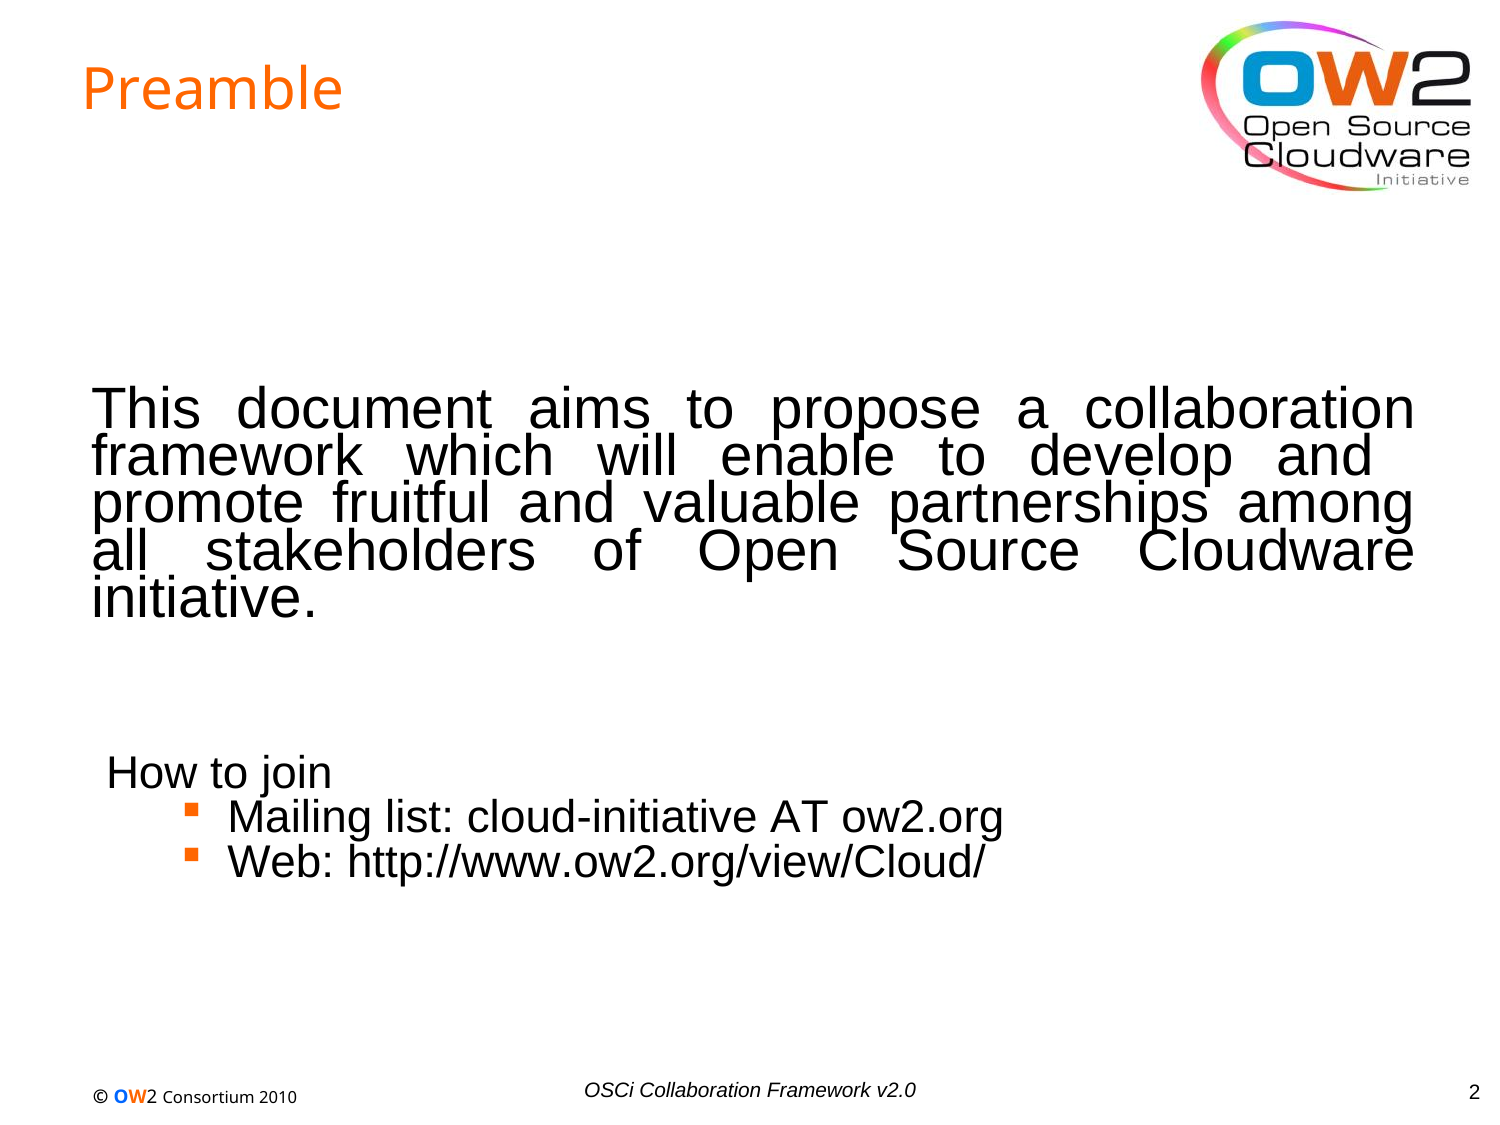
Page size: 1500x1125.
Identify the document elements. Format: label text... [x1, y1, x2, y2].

title Preamble [81, 43, 1182, 213]
text_box This document aims to propose a collaboration framework which will enable to develop and promote fruitful and valuable partnerships among all stakeholders of Open Source Cloudware initiative. [91, 335, 1418, 682]
picture [1199, 19, 1472, 195]
text_box How to join Mailing list: cloud-initiative AT ow2.org Web: http://www.ow2.org/view/Cloud/ [91, 741, 1089, 897]
